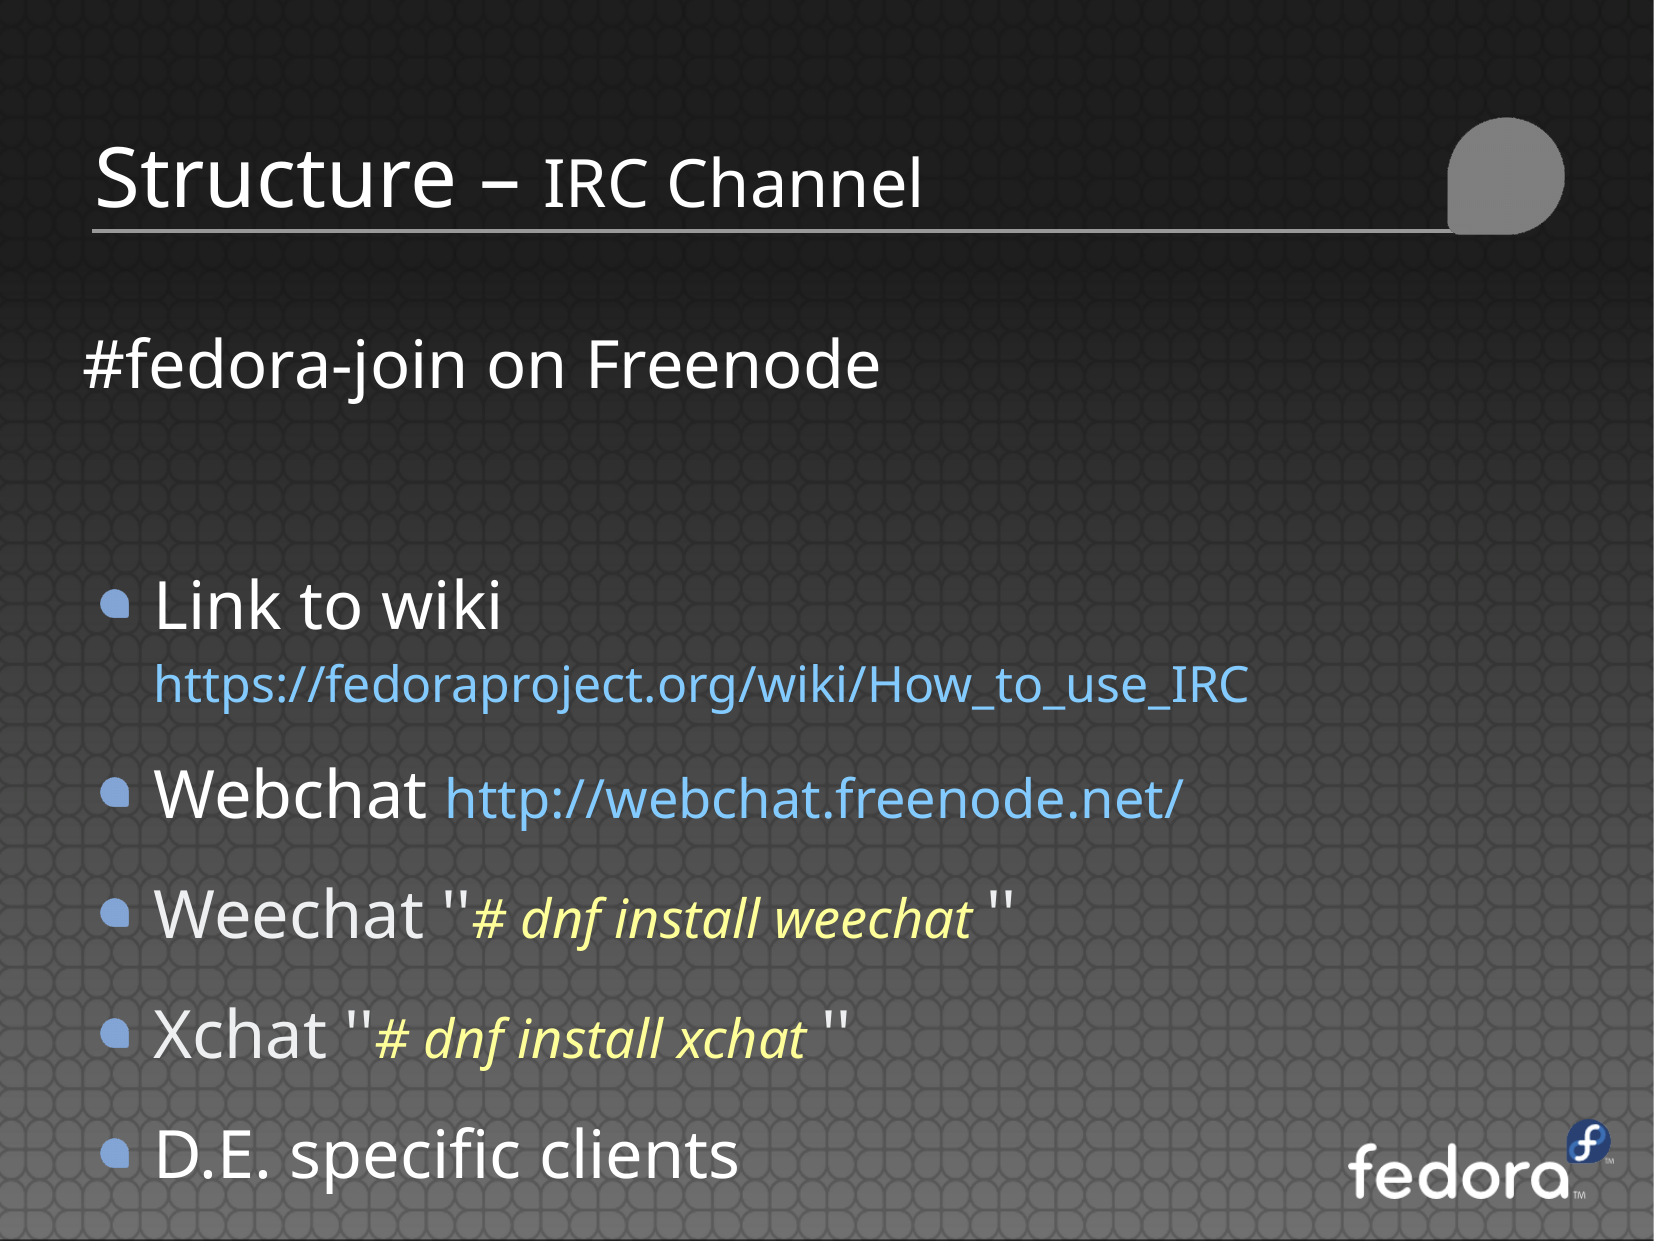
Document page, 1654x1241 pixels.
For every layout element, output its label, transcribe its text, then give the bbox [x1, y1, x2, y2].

title Structure – IRC Channel [94, 100, 1426, 251]
picture [0, 0, 1654, 1241]
list #fedora-join on Freenode Link to wiki https://fedoraproject.org/wiki/How_to_use_IRC Webchat http://webchat.freenode.net/ Weechat ''# dnf install weechat '' Xchat ''# dnf install xchat '' D.E. specific clients [82, 317, 1571, 1147]
